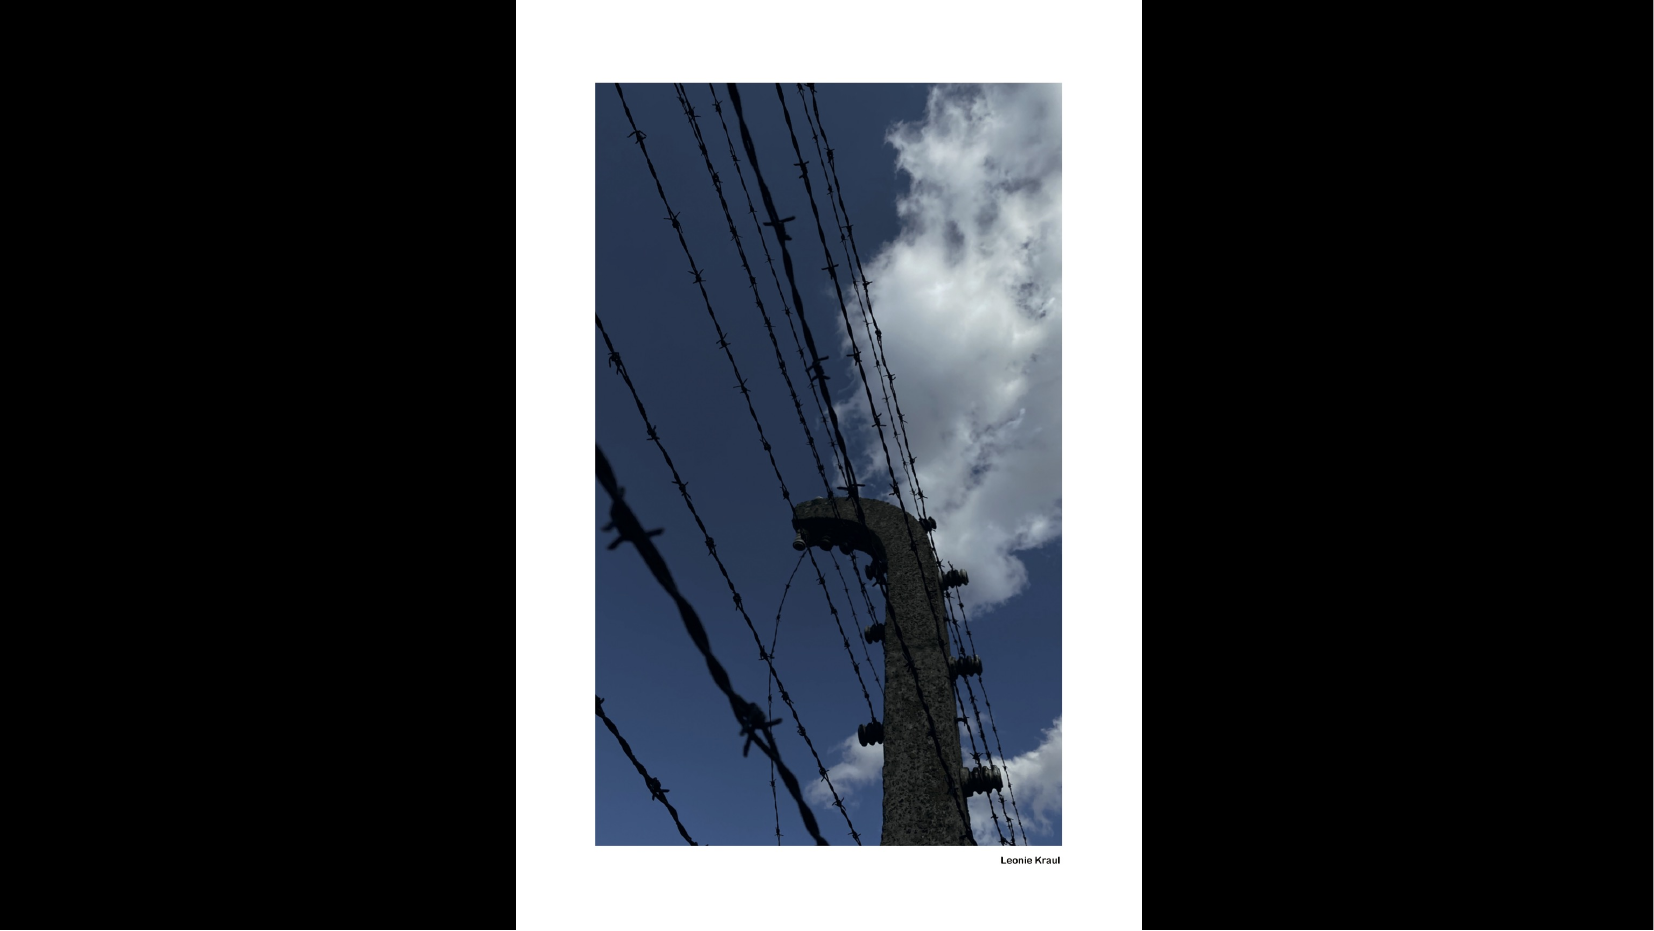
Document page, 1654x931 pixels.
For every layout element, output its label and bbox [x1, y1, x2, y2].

picture [516, 0, 1142, 930]
